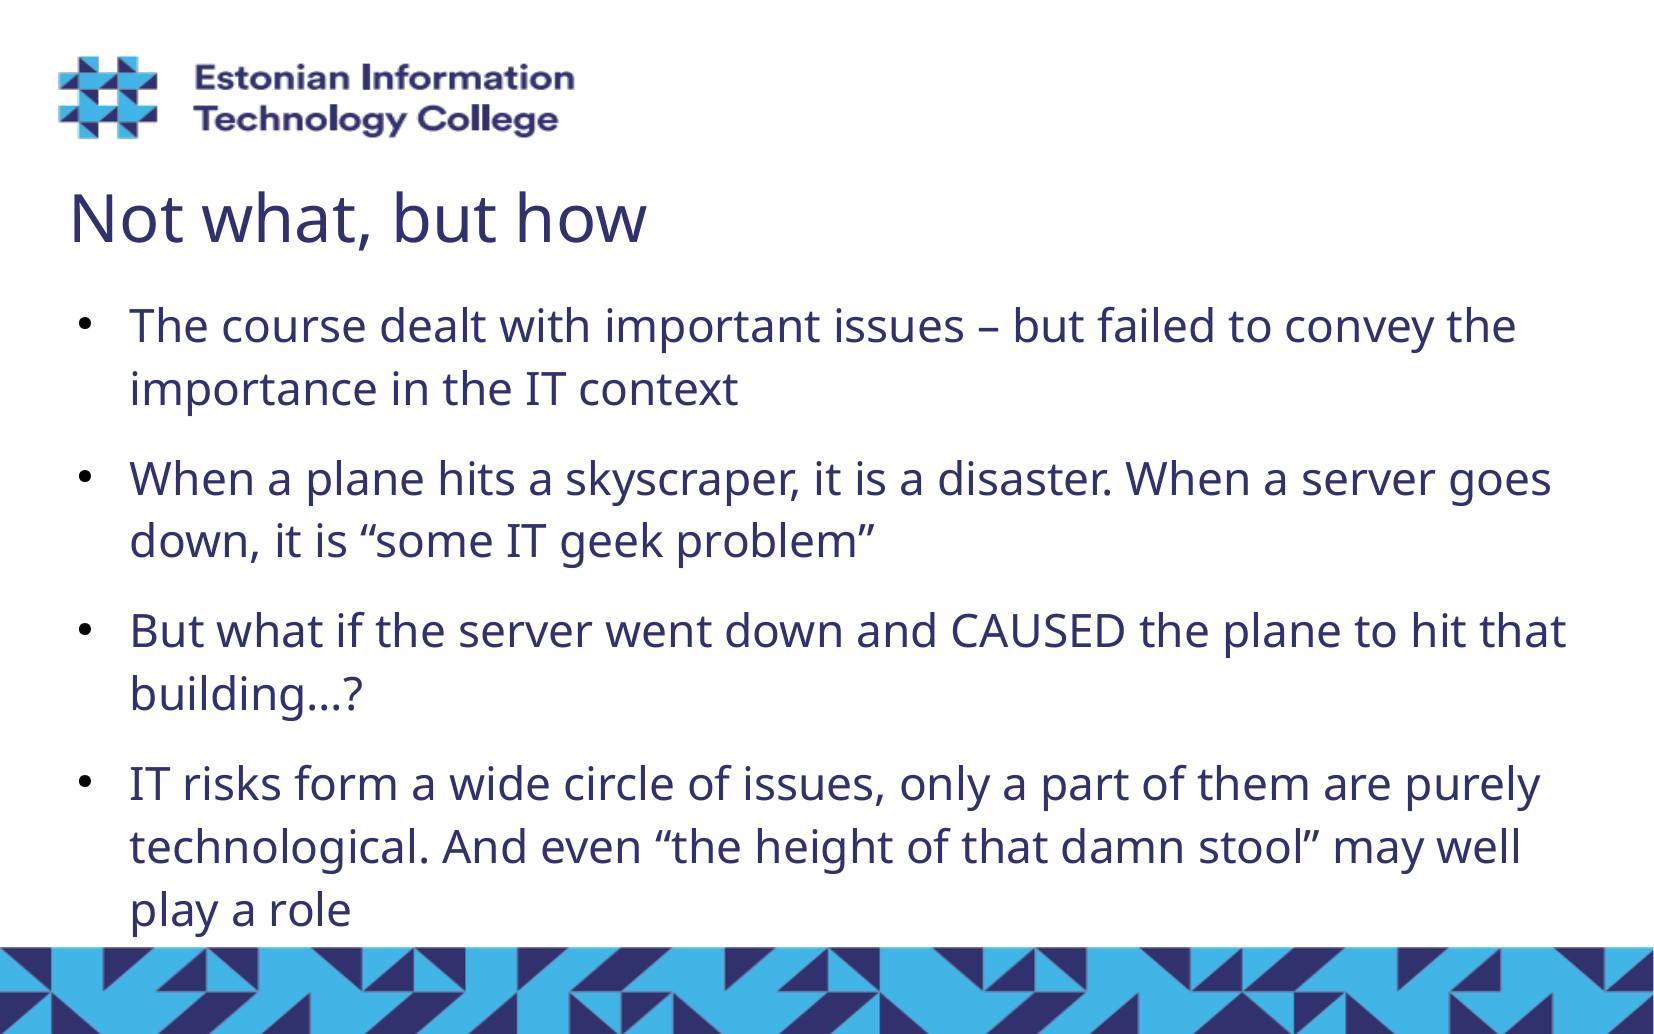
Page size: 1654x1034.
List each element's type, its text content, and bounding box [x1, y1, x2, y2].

title Not what, but how [68, 147, 1536, 286]
list The course dealt with important issues – but failed to convey the importance in the IT context When a plane hits a skyscraper, it is a disaster. When a server goes down, it is “some IT geek problem” But what if the server went down and CAUSED the plane to hit that building…? IT risks form a wide circle of issues, only a part of them are purely technological. And even “the height of that damn stool” may well play a role [59, 293, 1595, 945]
